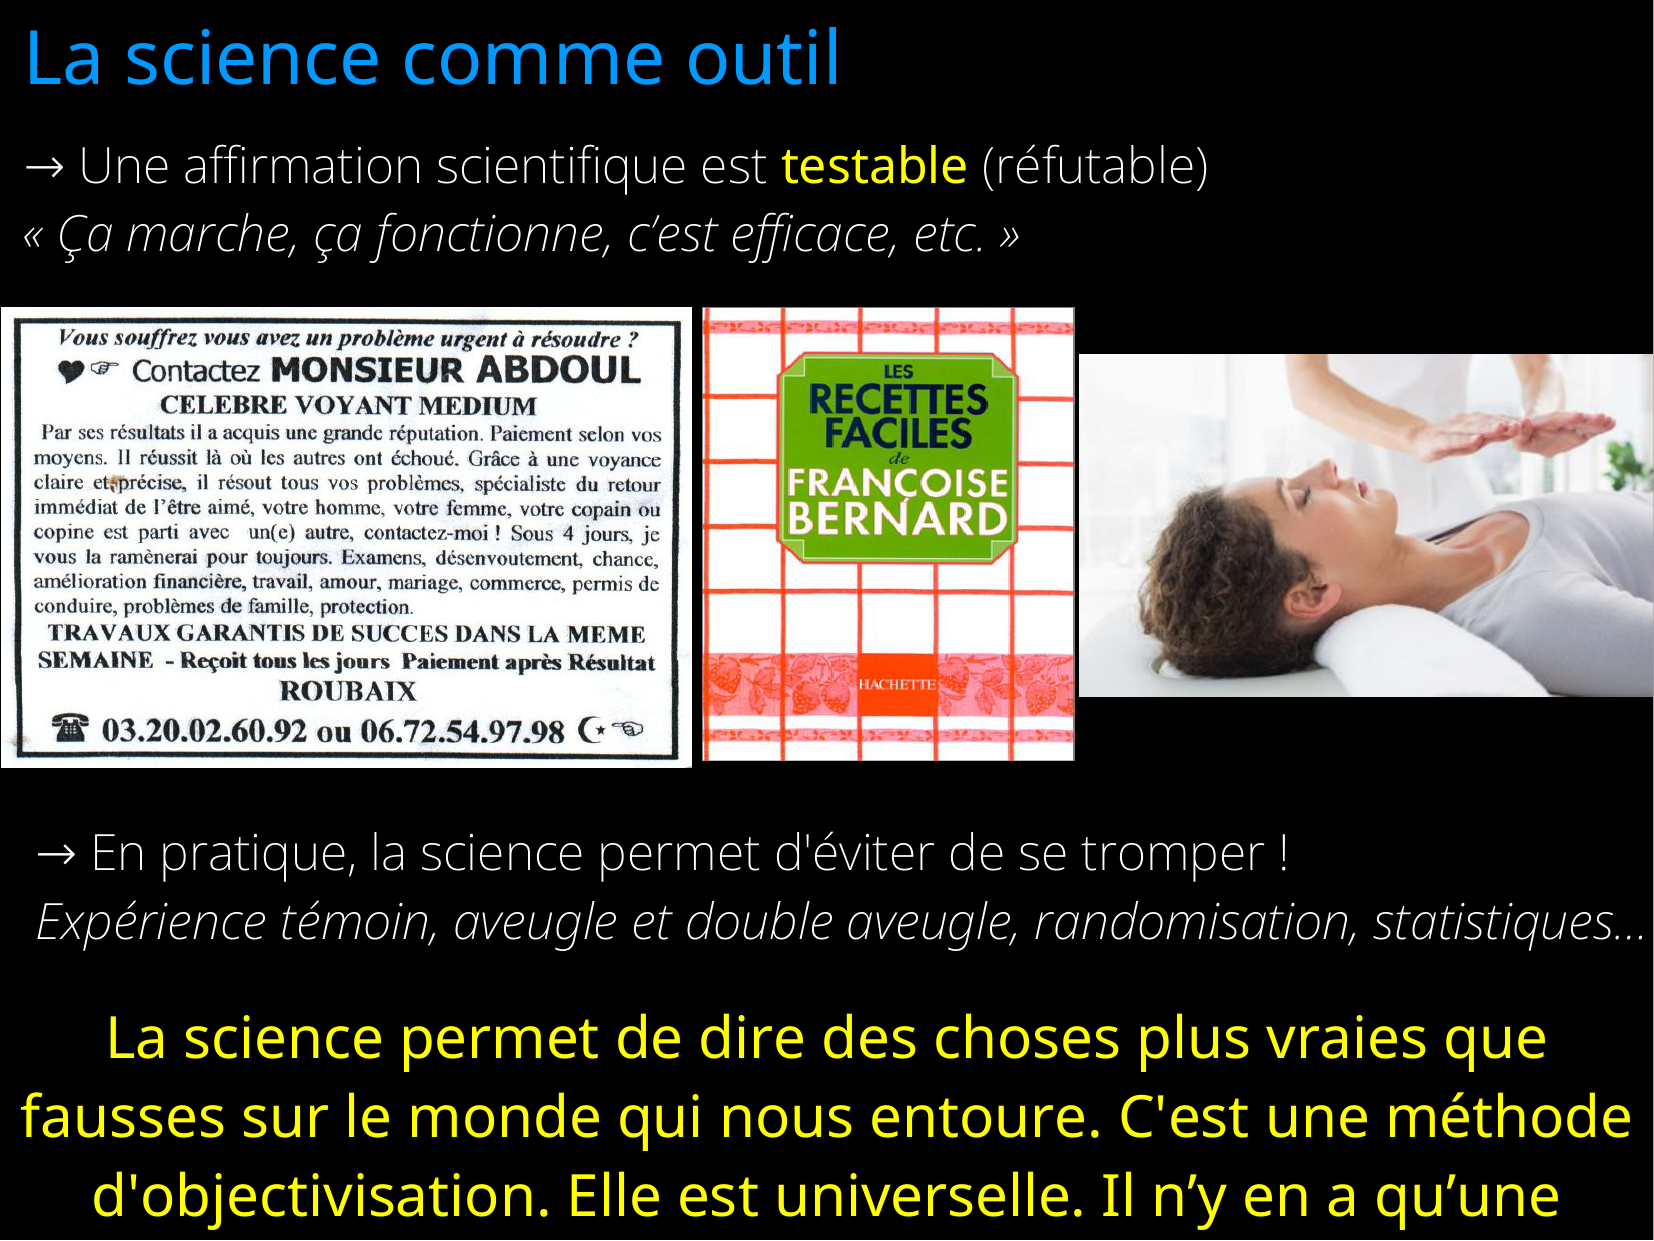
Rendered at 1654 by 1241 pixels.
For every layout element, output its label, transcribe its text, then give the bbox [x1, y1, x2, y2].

text_box → Une affirmation scientifique est testable (réfutable) « Ça marche, ça fonctionne, c’est efficace, etc. » [23, 129, 1583, 257]
text_box La science comme outil [23, 4, 1548, 100]
picture [702, 307, 1075, 761]
picture [1079, 354, 1654, 697]
text_box → En pratique, la science permet d'éviter de se tromper ! Expérience témoin, aveugle et double aveugle, randomisation, statistiques… [35, 817, 1654, 995]
text_box La science permet de dire des choses plus vraies que fausses sur le monde qui nous entoure. C'est une méthode d'objectivisation. Elle est universelle. Il n’y en a qu’une seule ! [0, 995, 1654, 1217]
picture [1, 307, 692, 768]
